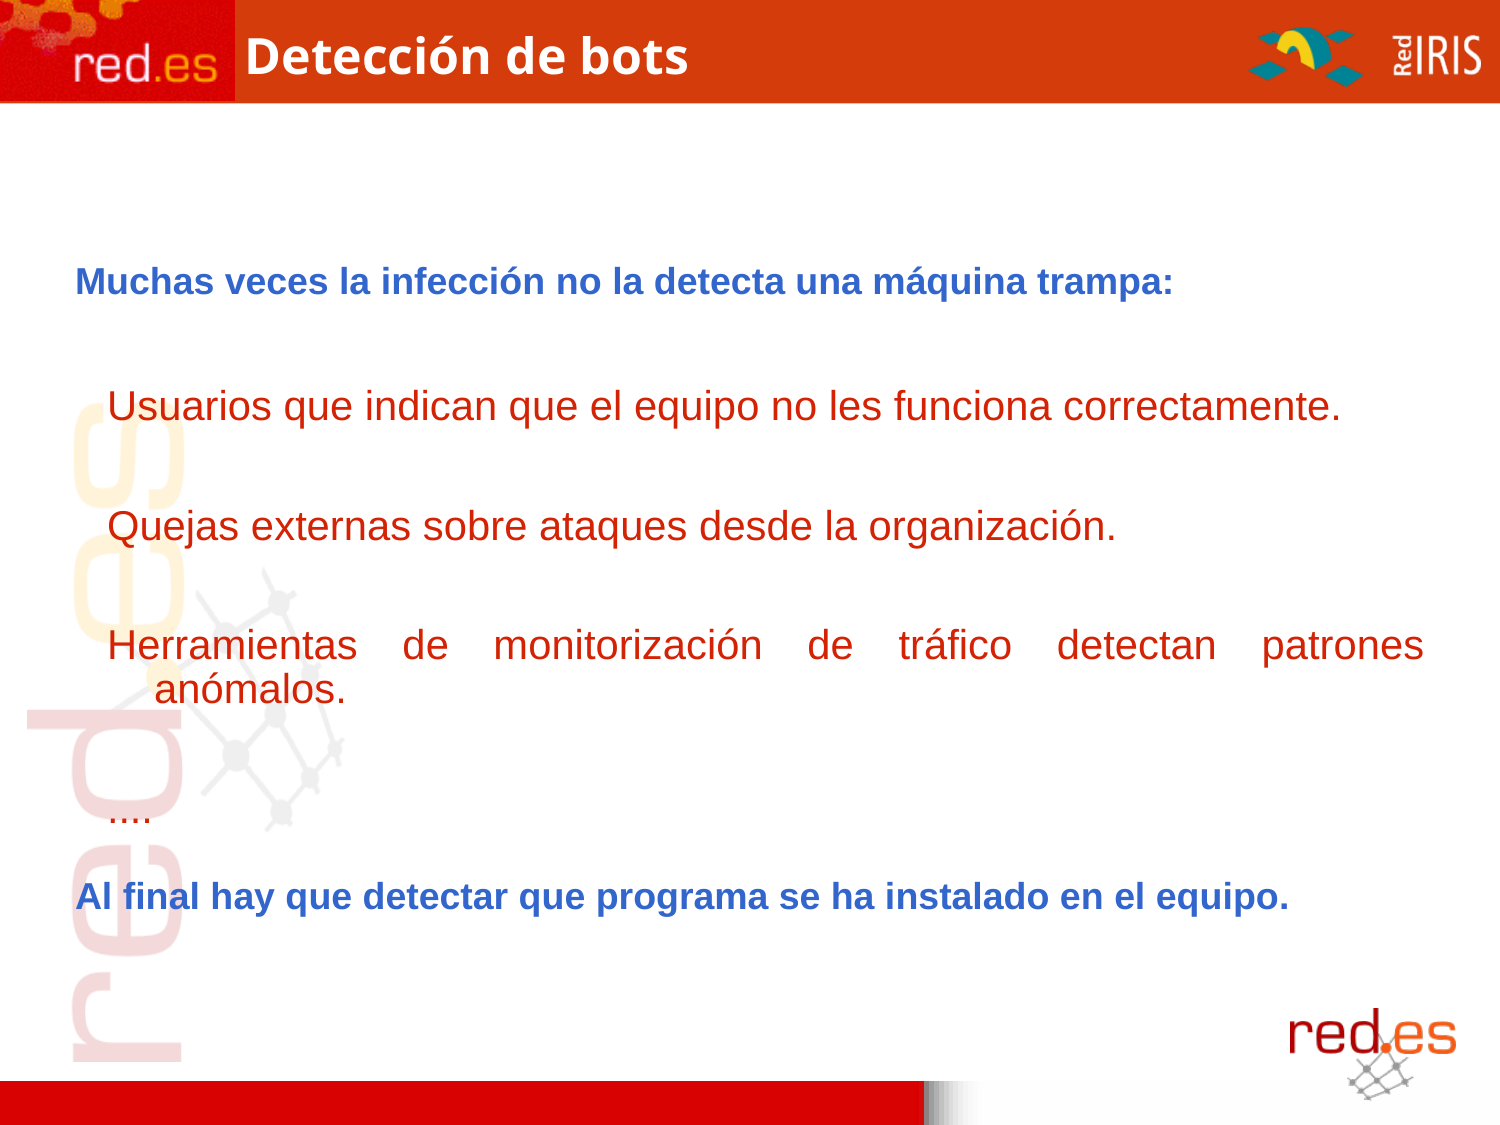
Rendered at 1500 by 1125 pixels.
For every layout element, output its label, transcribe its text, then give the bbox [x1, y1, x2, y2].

picture [0, 0, 235, 101]
list Muchas veces la infección no la detecta una máquina trampa: Usuarios que indican que el equipo no les funciona correctamente. Quejas externas sobre ataques desde la organización. Herramientas de monitorización de tráfico detectan patrones anómalos. .... Al final hay que detectar que programa se ha instalado en el equipo. [75, 262, 1426, 1006]
picture [27, 400, 345, 1062]
picture [1412, 27, 1481, 87]
title Detección de bots [244, 0, 1412, 121]
picture [0, 1008, 1500, 1125]
